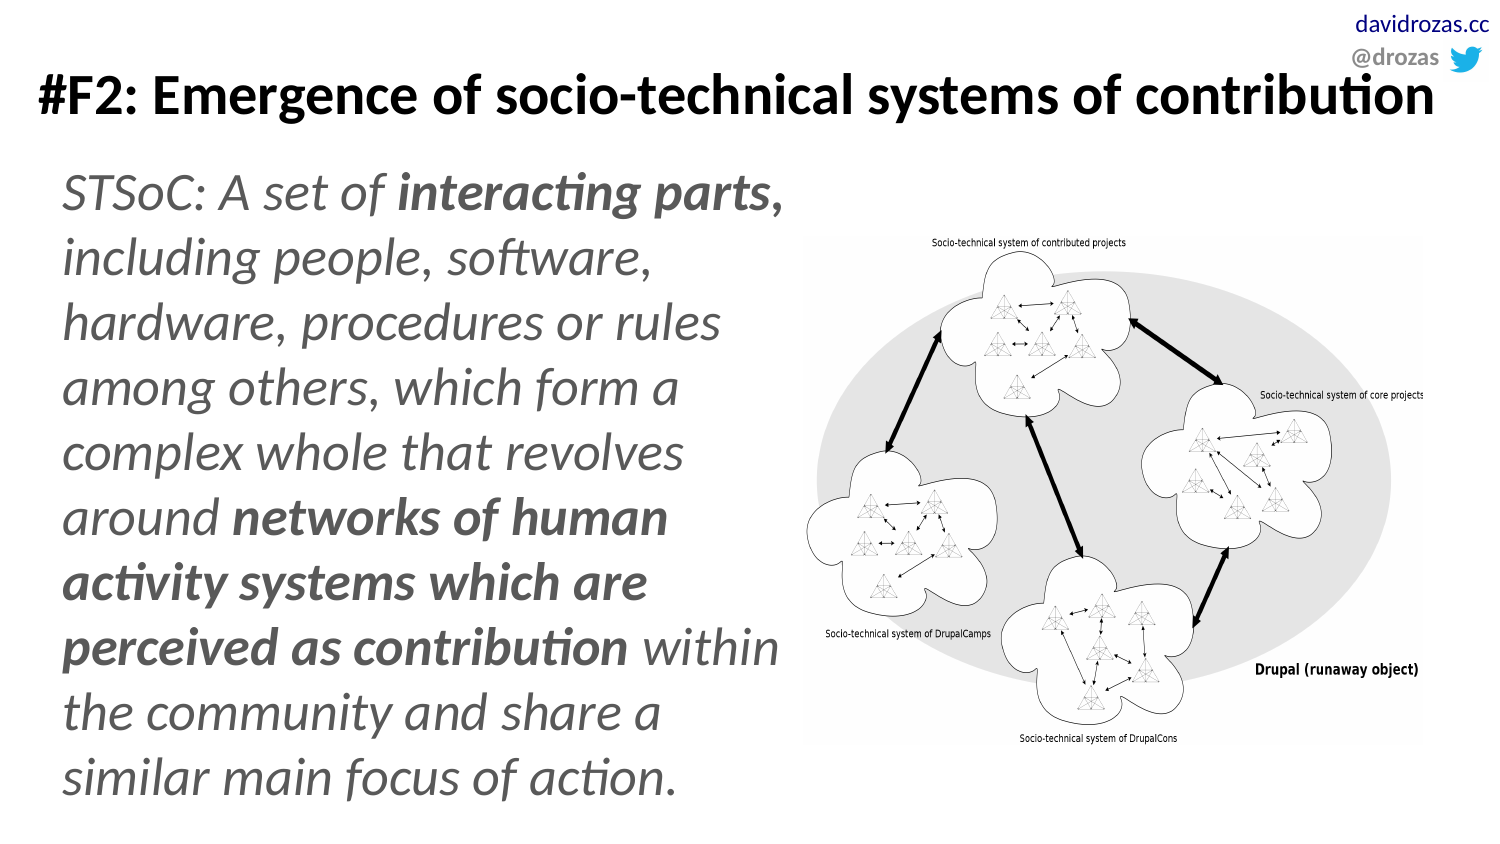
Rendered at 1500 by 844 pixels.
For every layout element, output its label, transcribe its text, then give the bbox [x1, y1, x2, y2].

title #F2: Emergence of socio-technical systems of contribution [23, 41, 1493, 136]
picture [1443, 46, 1489, 82]
text_box davidrozas.cc [1340, 5, 1500, 46]
list STSoC: A set of interacting parts, including people, software, hardware, procedures or rules among others, which form a complex whole that revolves around networks of human activity systems which are perceived as contribution within the community and share a similar main focus of action. [47, 141, 812, 780]
picture [803, 236, 1423, 745]
text_box @drozas [1330, 37, 1443, 73]
